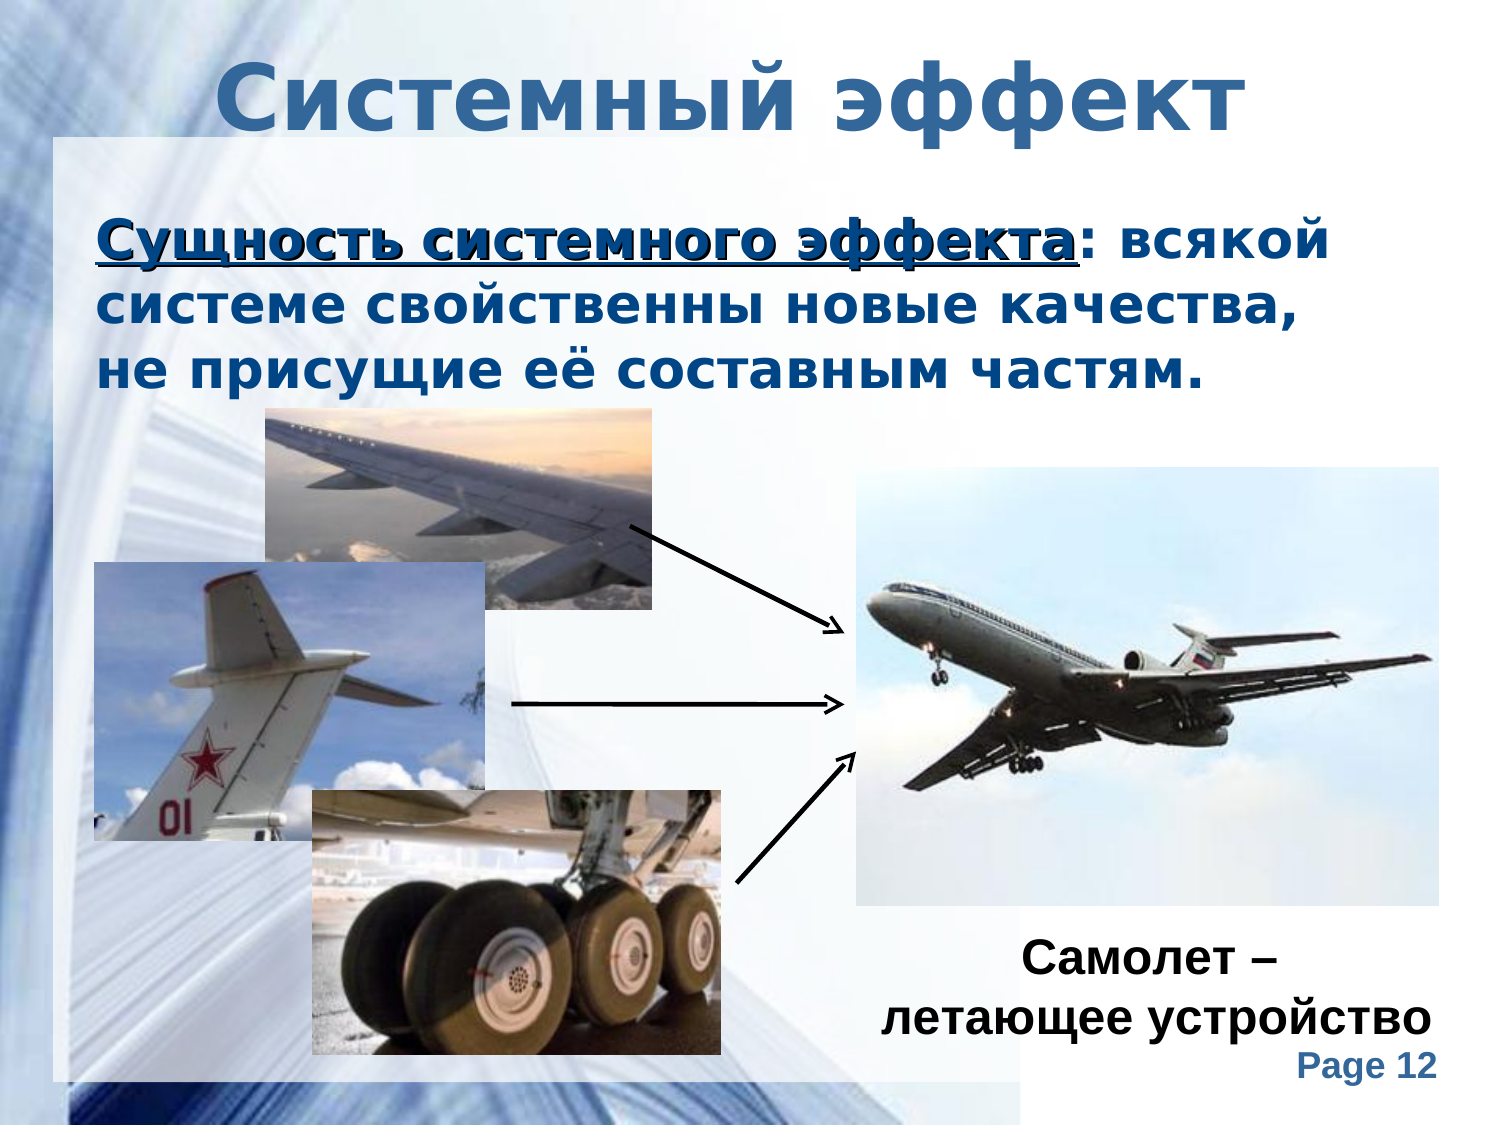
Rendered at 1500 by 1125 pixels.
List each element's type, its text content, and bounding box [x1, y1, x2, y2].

text_box Самолет – летающее устройство [866, 916, 1448, 1053]
picture [0, 0, 1500, 1125]
text_box Системный эффект [198, 31, 1263, 157]
text_box Сущность системного эффекта: всякой системе свойственны новые качества, не присущие её составным частям. [80, 196, 1382, 516]
